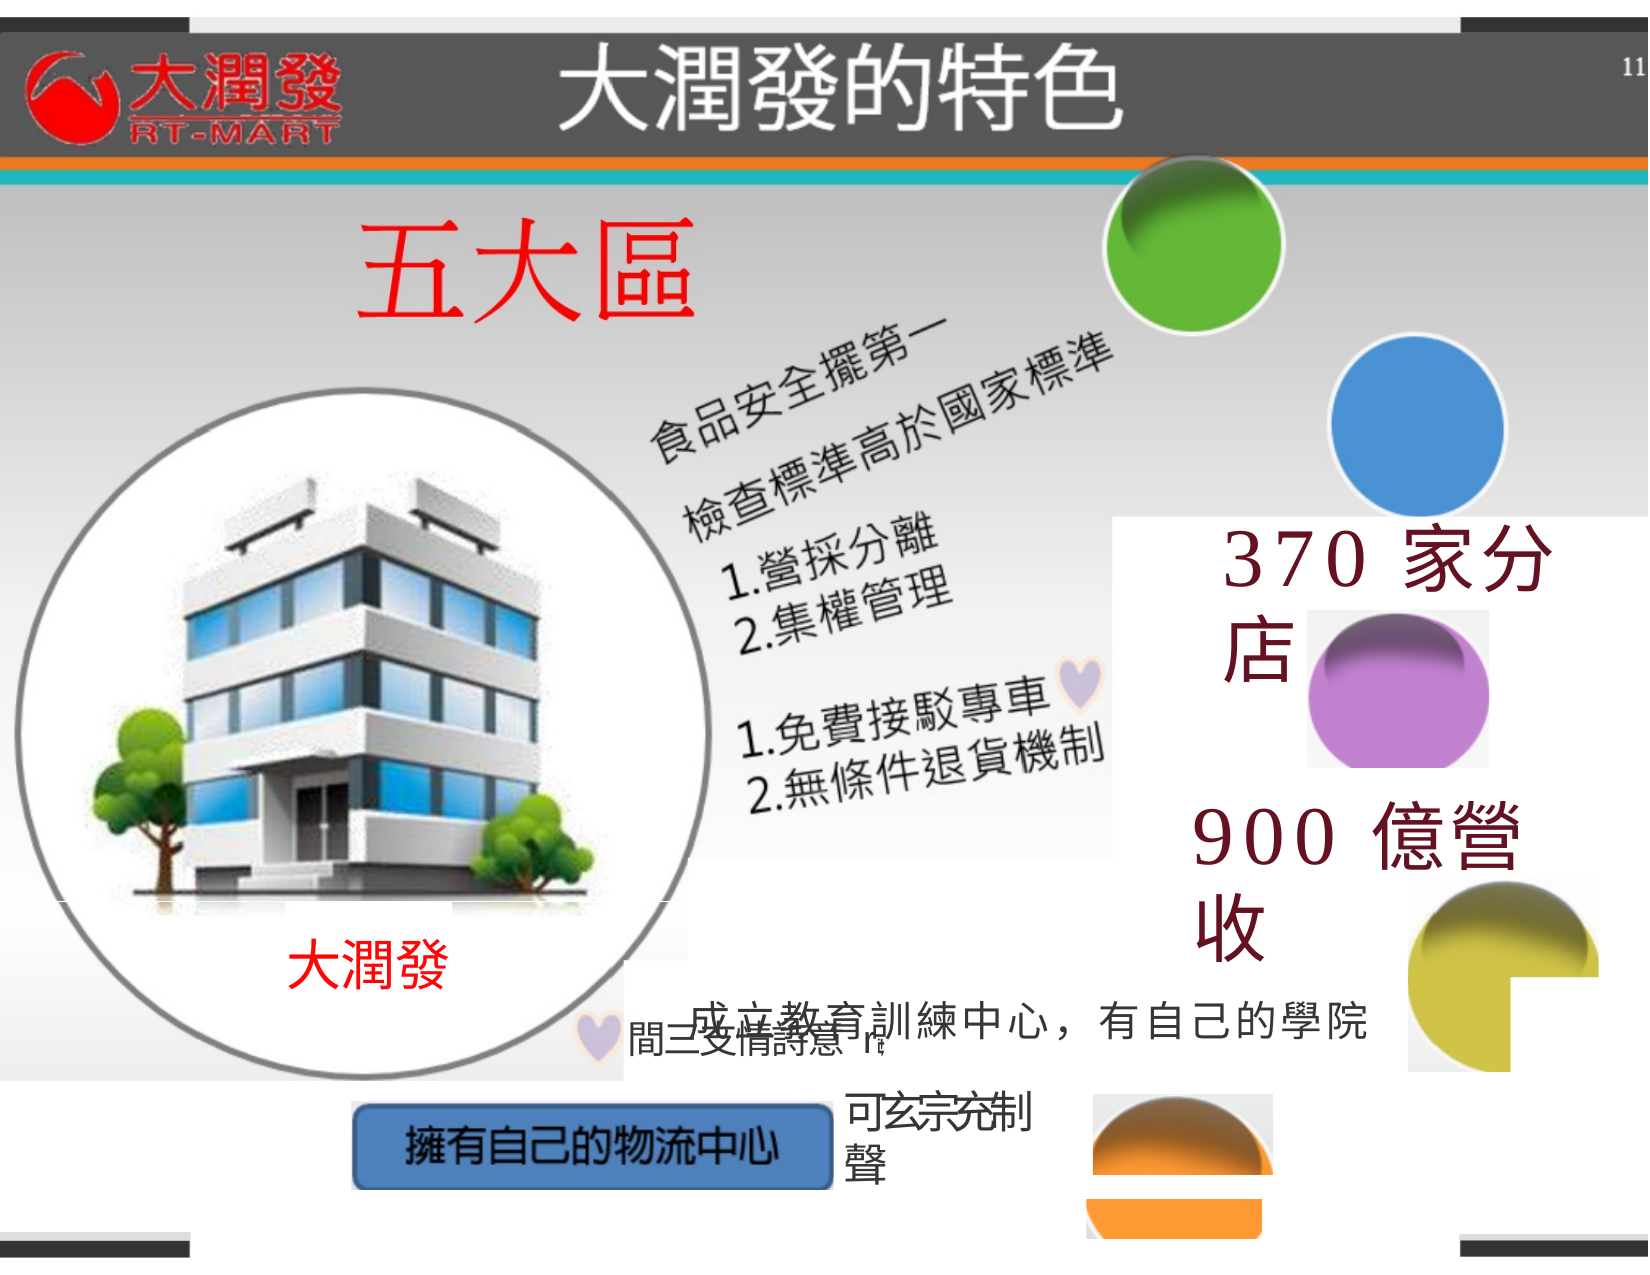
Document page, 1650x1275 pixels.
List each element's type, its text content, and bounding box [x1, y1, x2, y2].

text_box [0, 15, 1648, 1071]
text_box [1093, 1095, 1273, 1174]
text_box 大潤發 [283, 930, 453, 999]
text_box [0, 1232, 191, 1260]
text_box 900億營收 成立教育訓練中心，有自己的學院 [686, 781, 1591, 957]
text_box [1086, 1200, 1262, 1239]
text_box [1459, 1234, 1648, 1260]
text_box [351, 1101, 834, 1189]
text_box [0, 902, 688, 1080]
text_box 370家分店 [1220, 502, 1623, 605]
text_box 間三支情詩意 ri:!;­ 可玄宗充制聲 [625, 1013, 1066, 1140]
